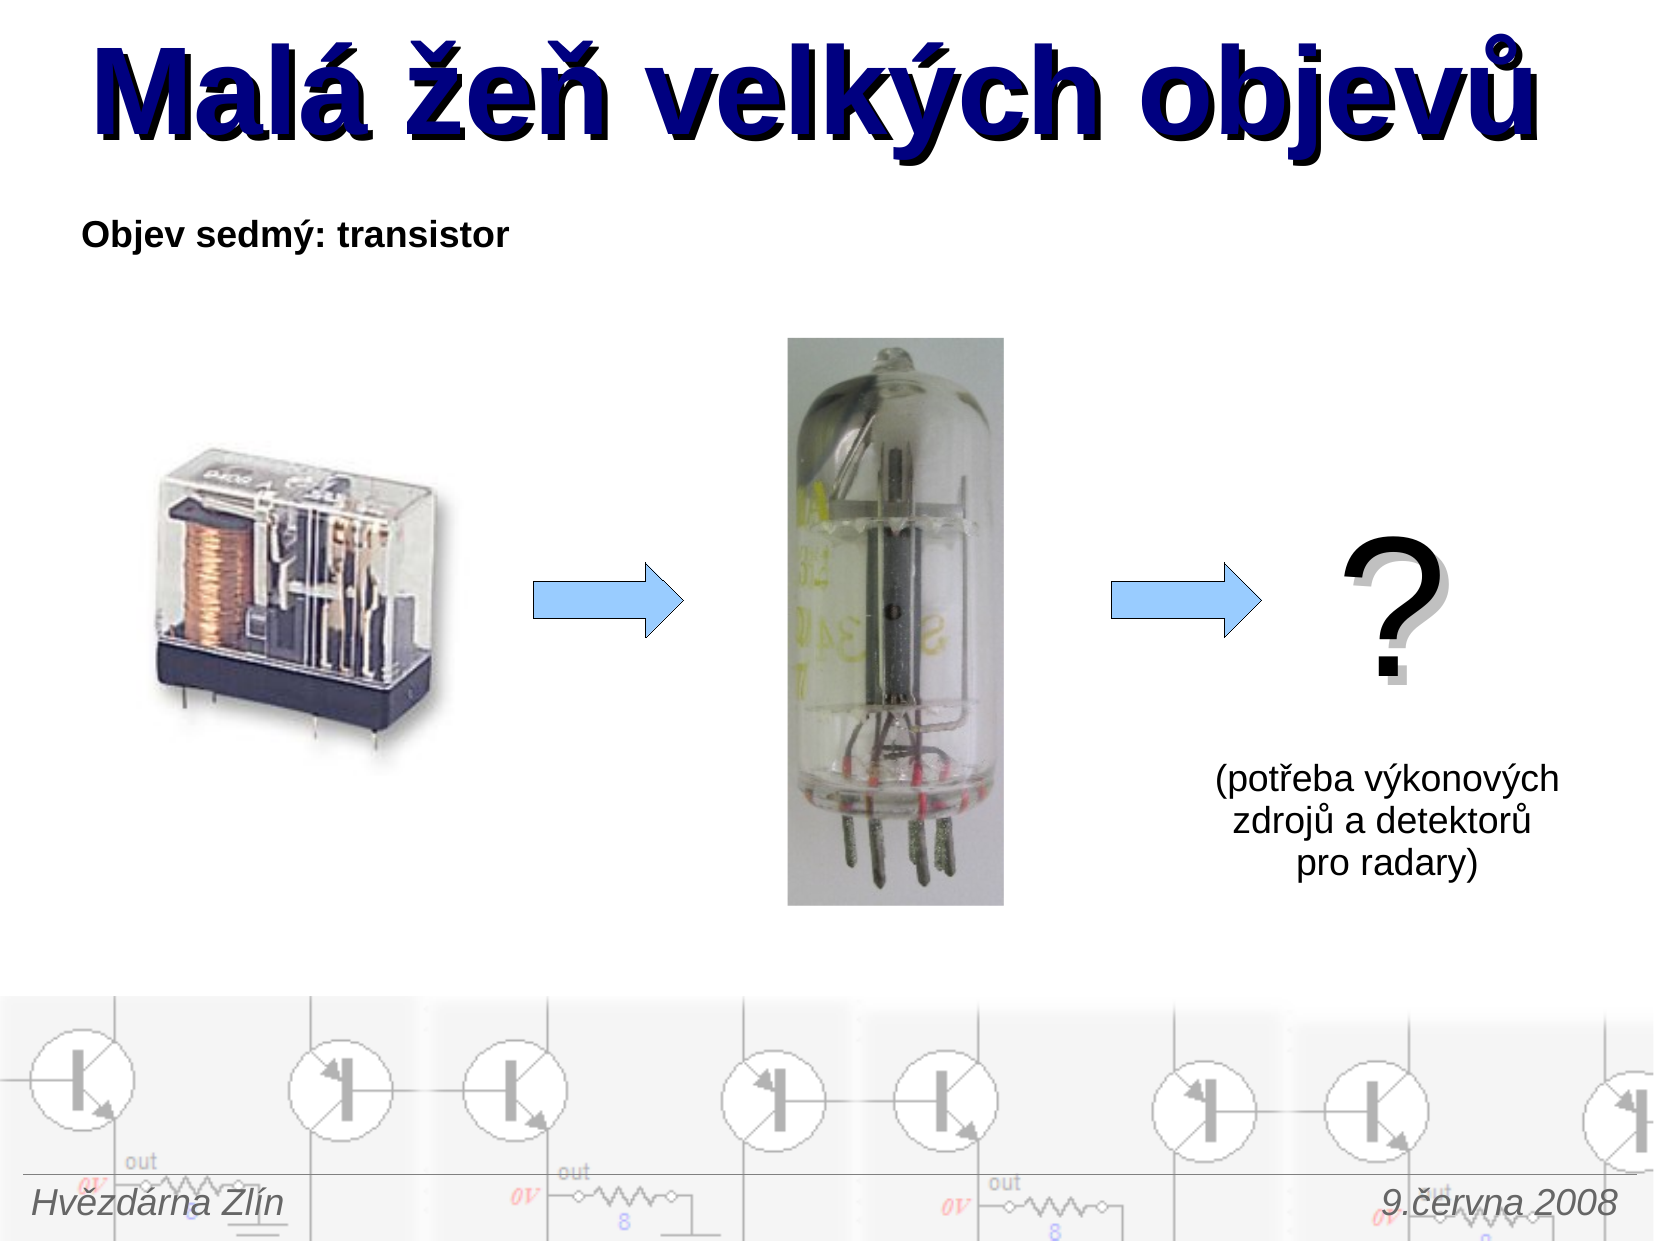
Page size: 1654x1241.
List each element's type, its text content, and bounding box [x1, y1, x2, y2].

text_box Malá žeň velkých objevů [75, 13, 1558, 169]
text_box Objev sedmý: transistor [66, 205, 526, 263]
text_box [1111, 562, 1262, 638]
picture [787, 337, 1004, 906]
text_box [533, 562, 684, 638]
text_box (potřeba výkonových zdrojů a detektorů pro radary) [1200, 750, 1576, 891]
picture [104, 408, 526, 826]
text_box ? [1321, 487, 1463, 726]
picture [0, 996, 1654, 1241]
text_box Hvězdárna Zlín 9.června 2008 [16, 1174, 1633, 1232]
